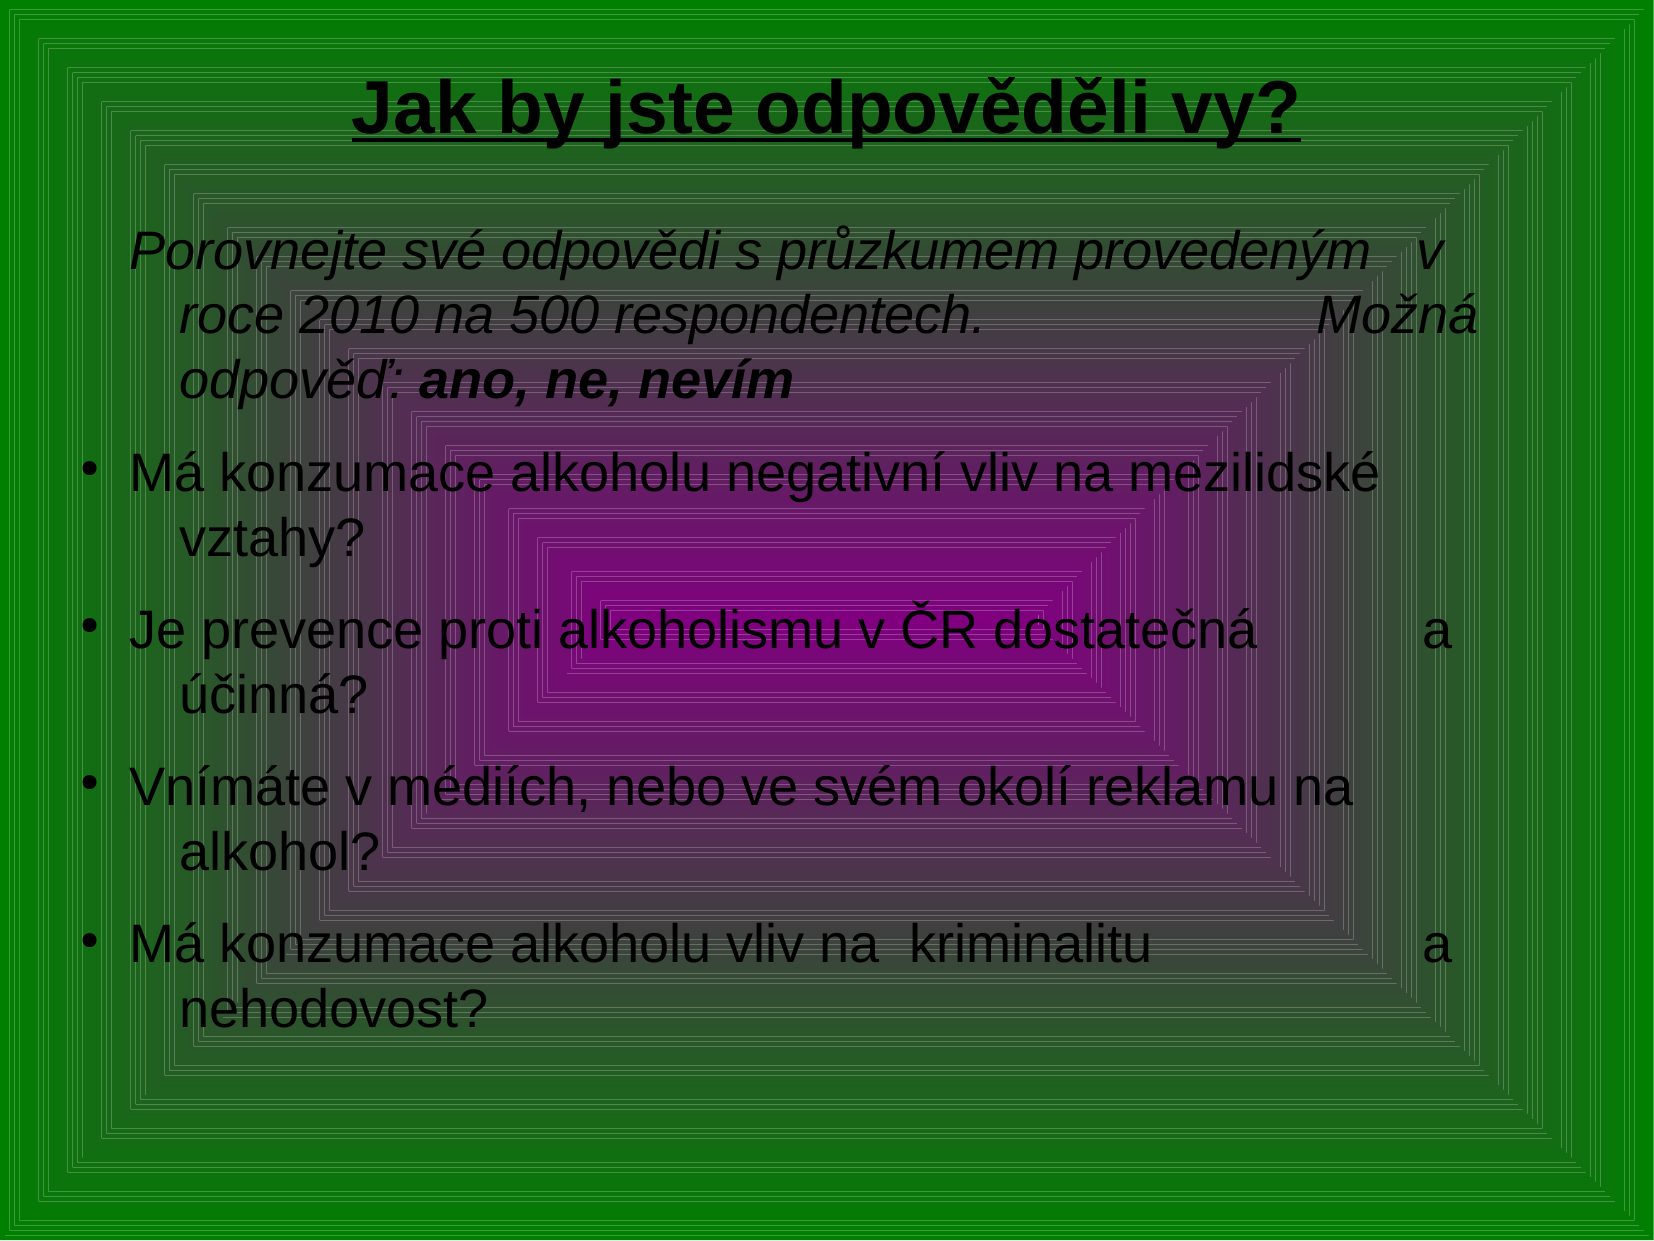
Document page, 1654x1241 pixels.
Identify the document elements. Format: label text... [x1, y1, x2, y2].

title Jak by jste odpověděli vy? [82, 0, 1571, 208]
list Porovnejte své odpovědi s průzkumem provedeným v roce 2010 na 500 respondentech. Možná odpověď: ano, ne, nevím Má konzumace alkoholu negativní vliv na mezilidské vztahy? Je prevence proti alkoholismu v ČR dostatečná a účinná? Vnímáte v médiích, nebo ve svém okolí reklamu na alkohol? Má konzumace alkoholu vliv na kriminalitu a nehodovost? [47, 215, 1536, 1047]
